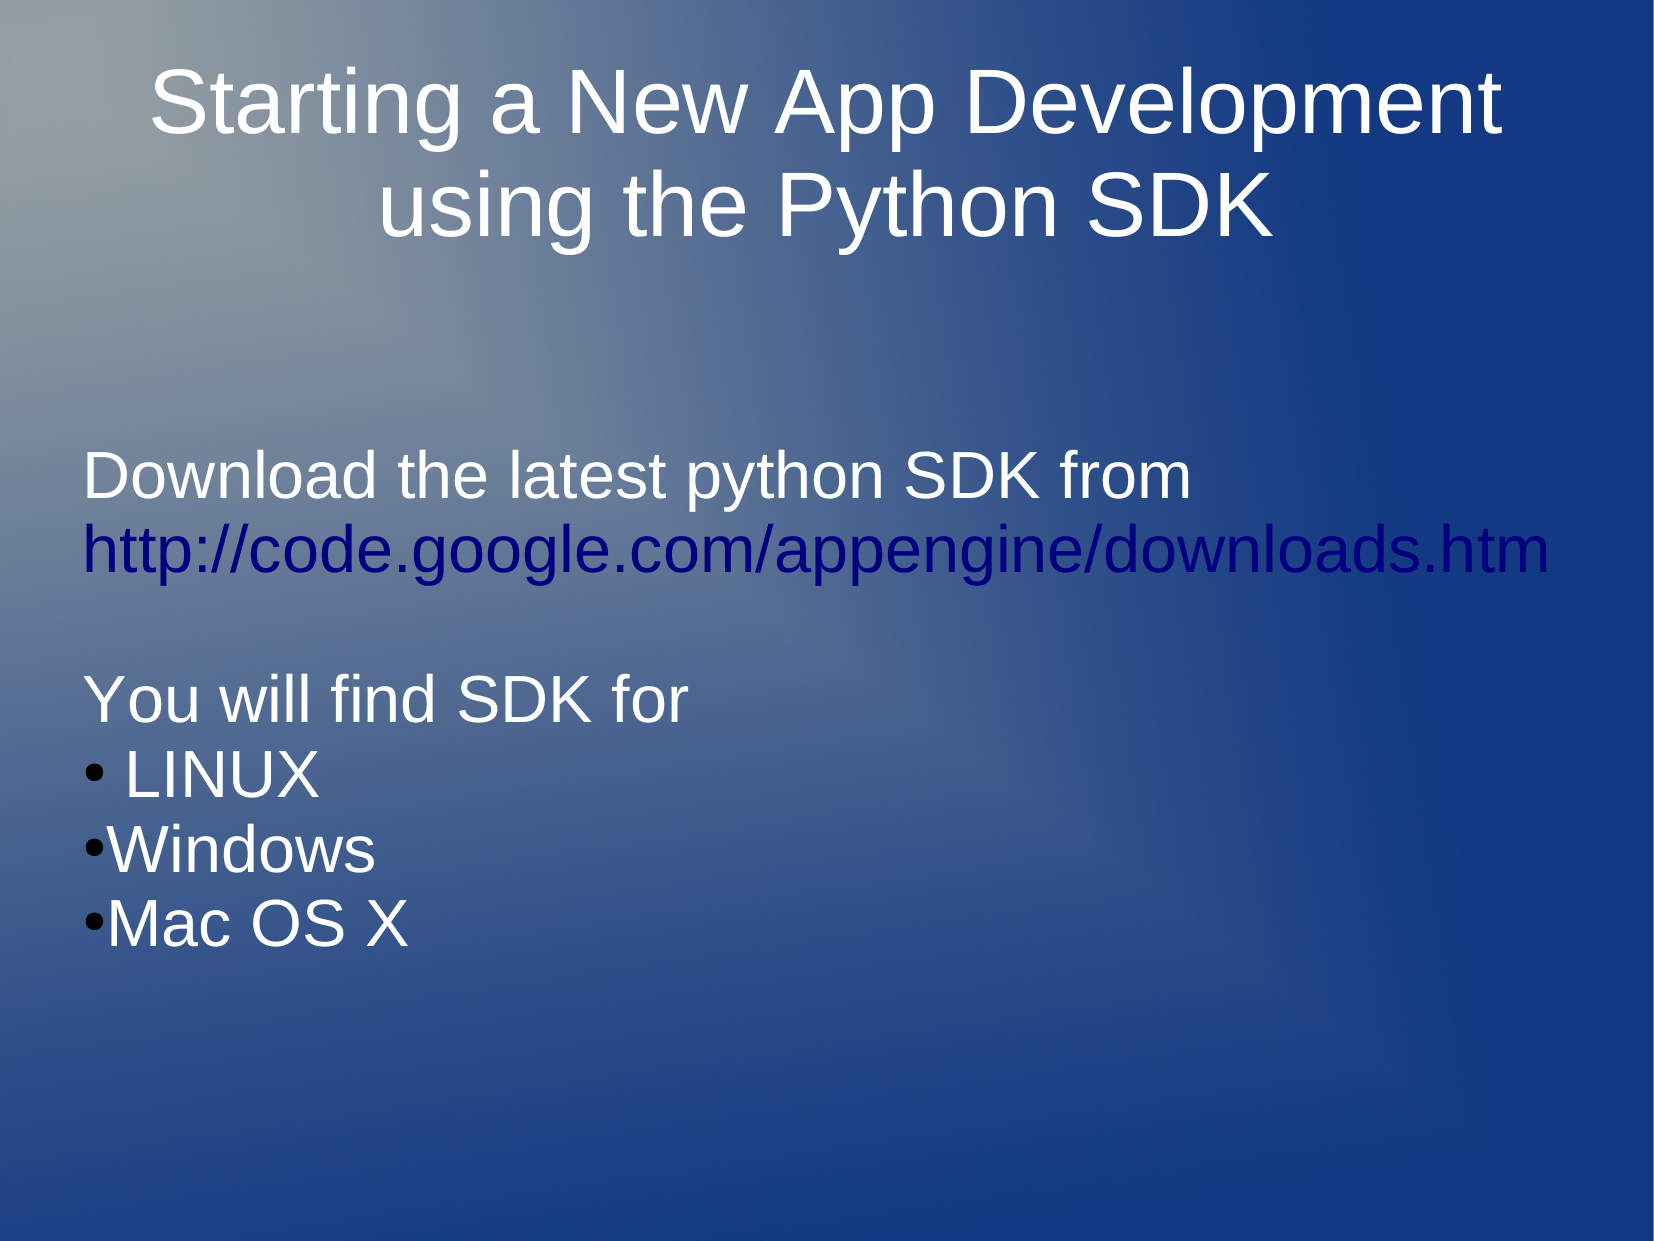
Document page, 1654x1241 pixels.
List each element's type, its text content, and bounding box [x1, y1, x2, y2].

subtitle Download the latest python SDK from http://code.google.com/appengine/downloads.htm You will find SDK for LINUX Windows Mac OS X [82, 297, 1571, 1102]
title Starting a New App Development using the Python SDK [82, 50, 1571, 256]
picture [0, 0, 1654, 1241]
